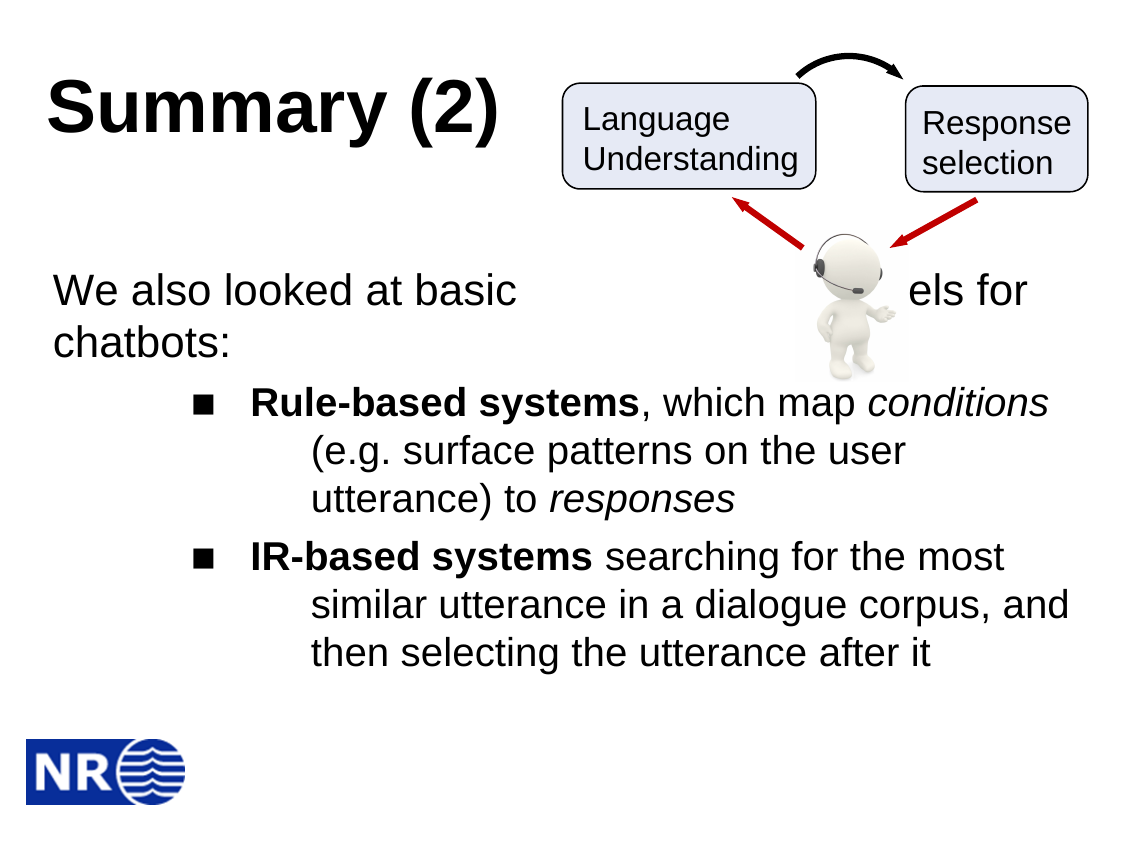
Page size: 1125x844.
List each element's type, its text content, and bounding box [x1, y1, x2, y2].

text_box [739, 154, 748, 168]
text_box Language Understanding [567, 89, 858, 146]
text_box [562, 83, 816, 189]
list We also looked at basic models for chatbots: Rule-based systems, which map conditions (e.g. surface patterns on the user utterance) to responses IR-based systems searching for the most similar utterance in a dialogue corpus, and then selecting the utterance after it [37, 253, 1088, 686]
text_box [909, 85, 1085, 93]
text_box [629, 154, 638, 168]
picture [795, 230, 909, 382]
text_box Response selection [907, 93, 1108, 190]
title Summary (2) [30, 32, 1095, 157]
